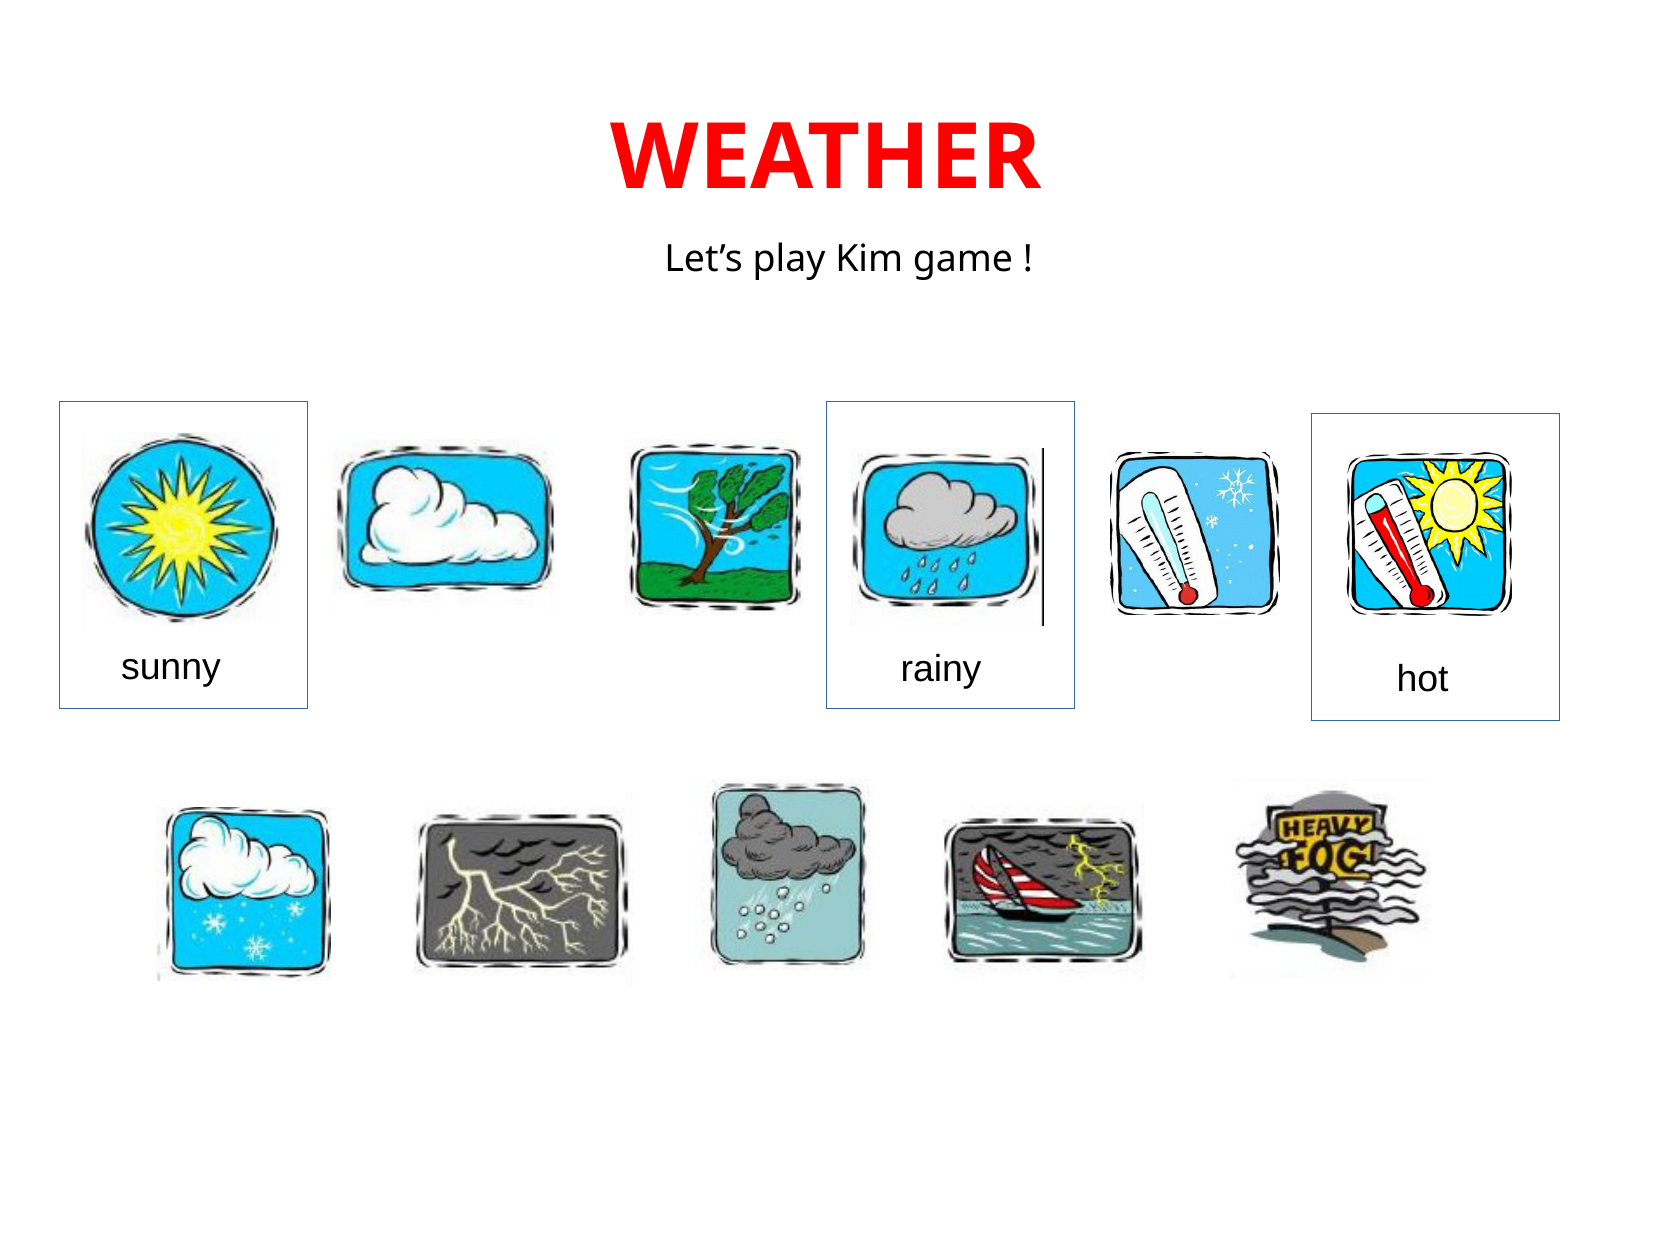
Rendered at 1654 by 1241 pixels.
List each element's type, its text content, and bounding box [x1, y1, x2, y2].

picture [1346, 452, 1512, 616]
picture [625, 439, 804, 615]
picture [332, 439, 556, 615]
picture [1231, 779, 1430, 978]
picture [943, 803, 1146, 982]
picture [413, 792, 634, 987]
text_box hot [1381, 649, 1501, 707]
text_box sunny [106, 637, 249, 695]
picture [850, 448, 1044, 626]
picture [693, 779, 875, 970]
picture [156, 807, 331, 981]
text_box rainy [885, 640, 1028, 697]
picture [1110, 452, 1280, 615]
text_box Let’s play Kim game ! [649, 224, 1193, 286]
title WEATHER [82, 49, 1571, 257]
picture [82, 432, 280, 626]
